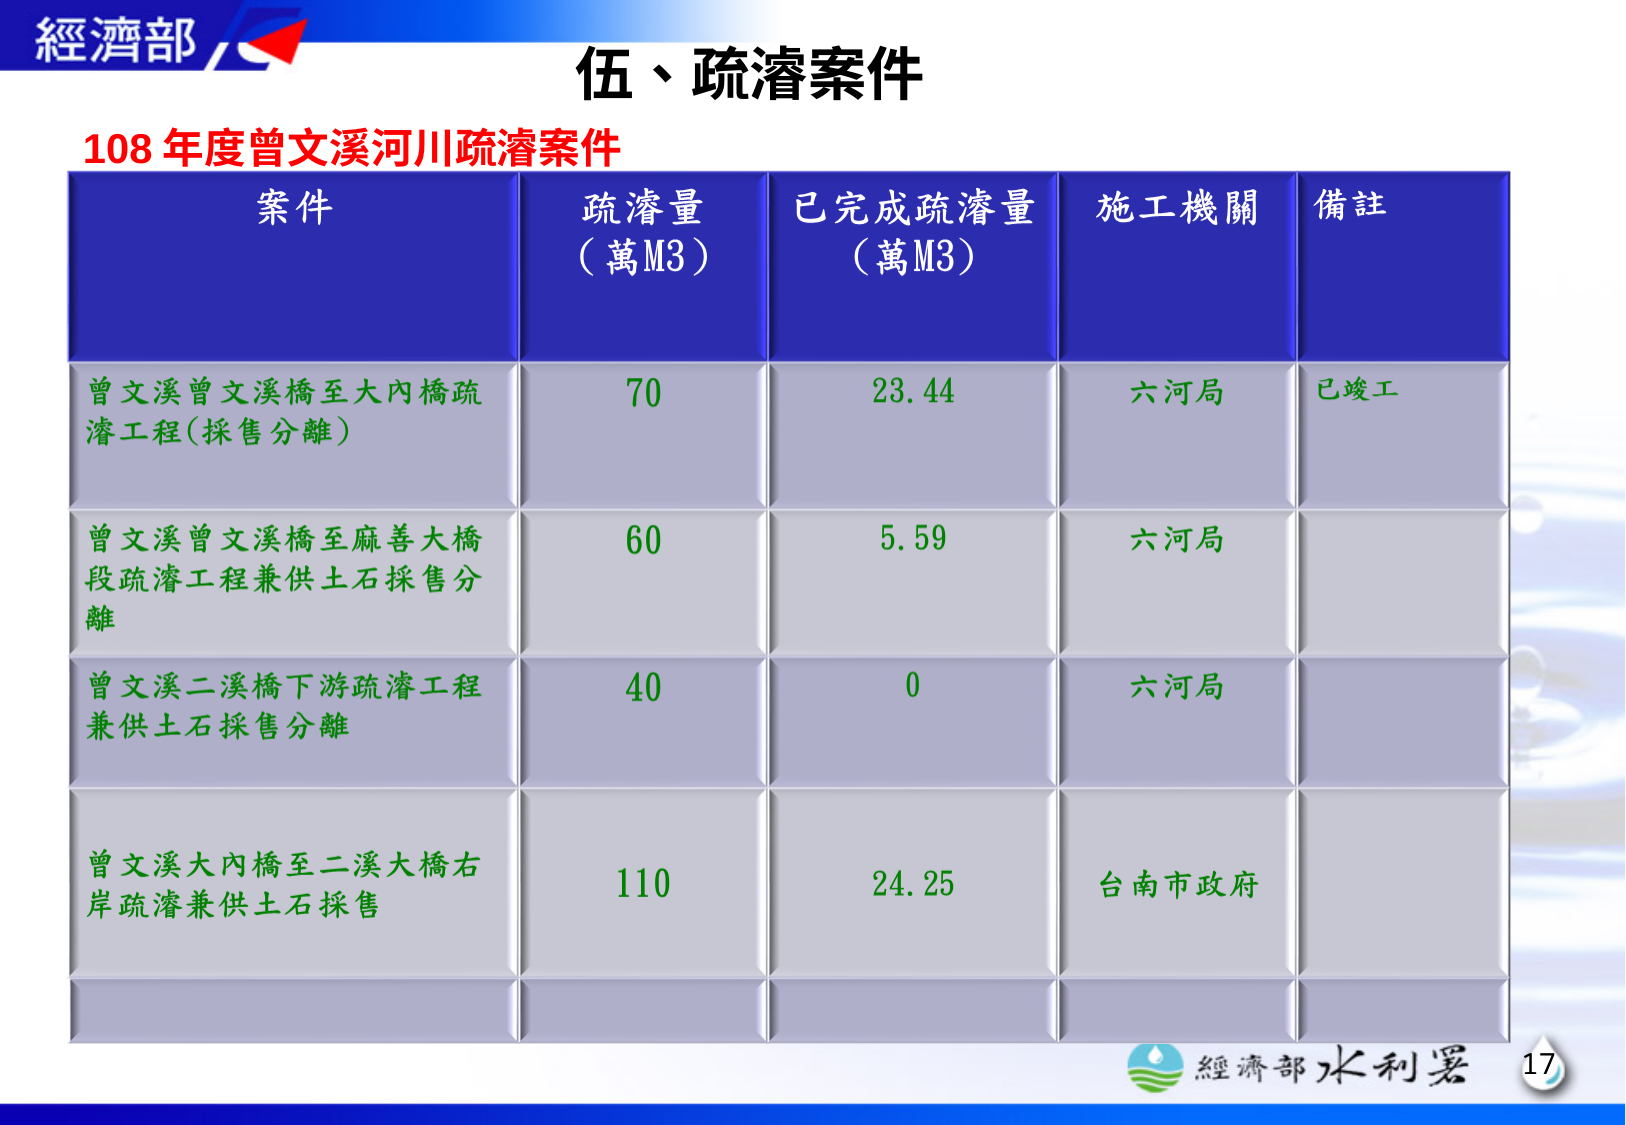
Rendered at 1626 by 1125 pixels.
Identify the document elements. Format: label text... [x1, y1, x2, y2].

text_box <編號> [1475, 1037, 1571, 1113]
text_box 108年度曾文溪河川疏濬案件 [68, 119, 1233, 167]
text_box 伍、疏濬案件 [560, 36, 1222, 120]
picture [0, 0, 1626, 1125]
